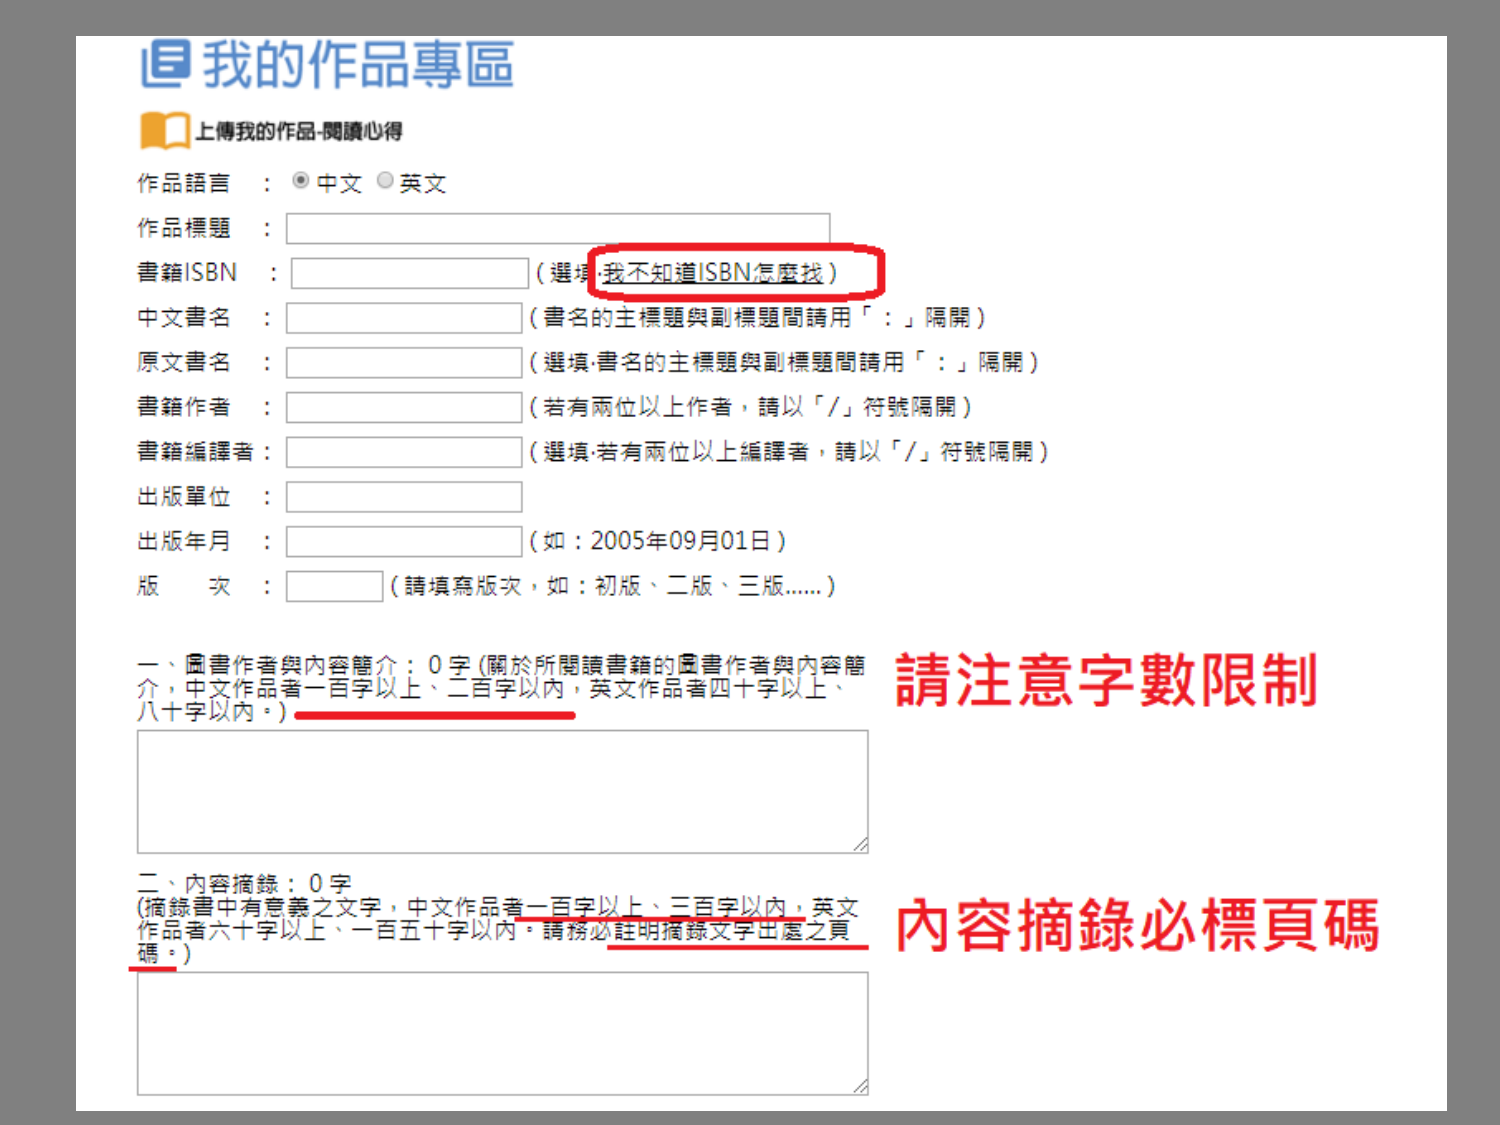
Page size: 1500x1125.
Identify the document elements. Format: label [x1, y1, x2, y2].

picture [76, 36, 1447, 1111]
